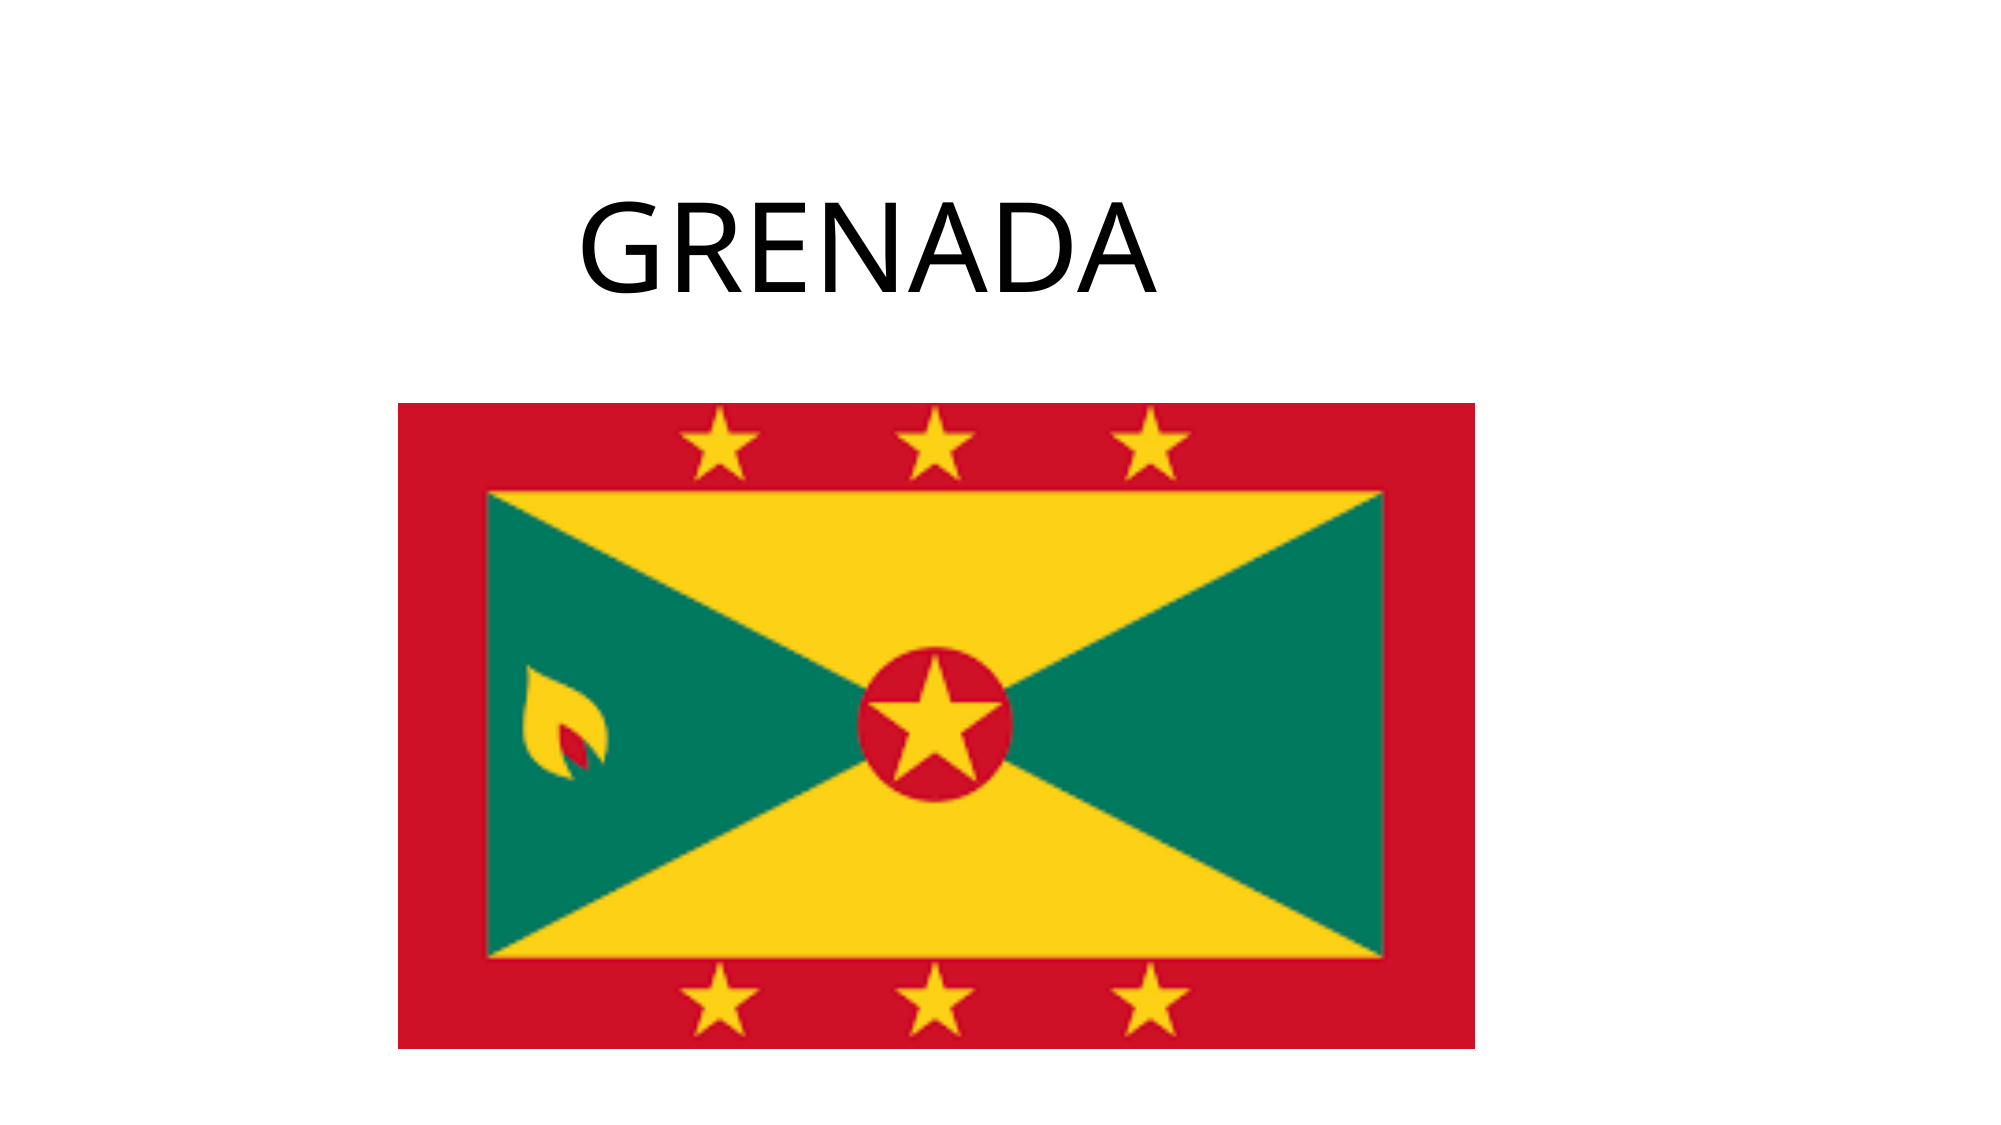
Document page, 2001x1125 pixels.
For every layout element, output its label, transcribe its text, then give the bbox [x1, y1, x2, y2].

title GRENADA [163, 0, 1570, 328]
picture [398, 403, 1475, 1049]
